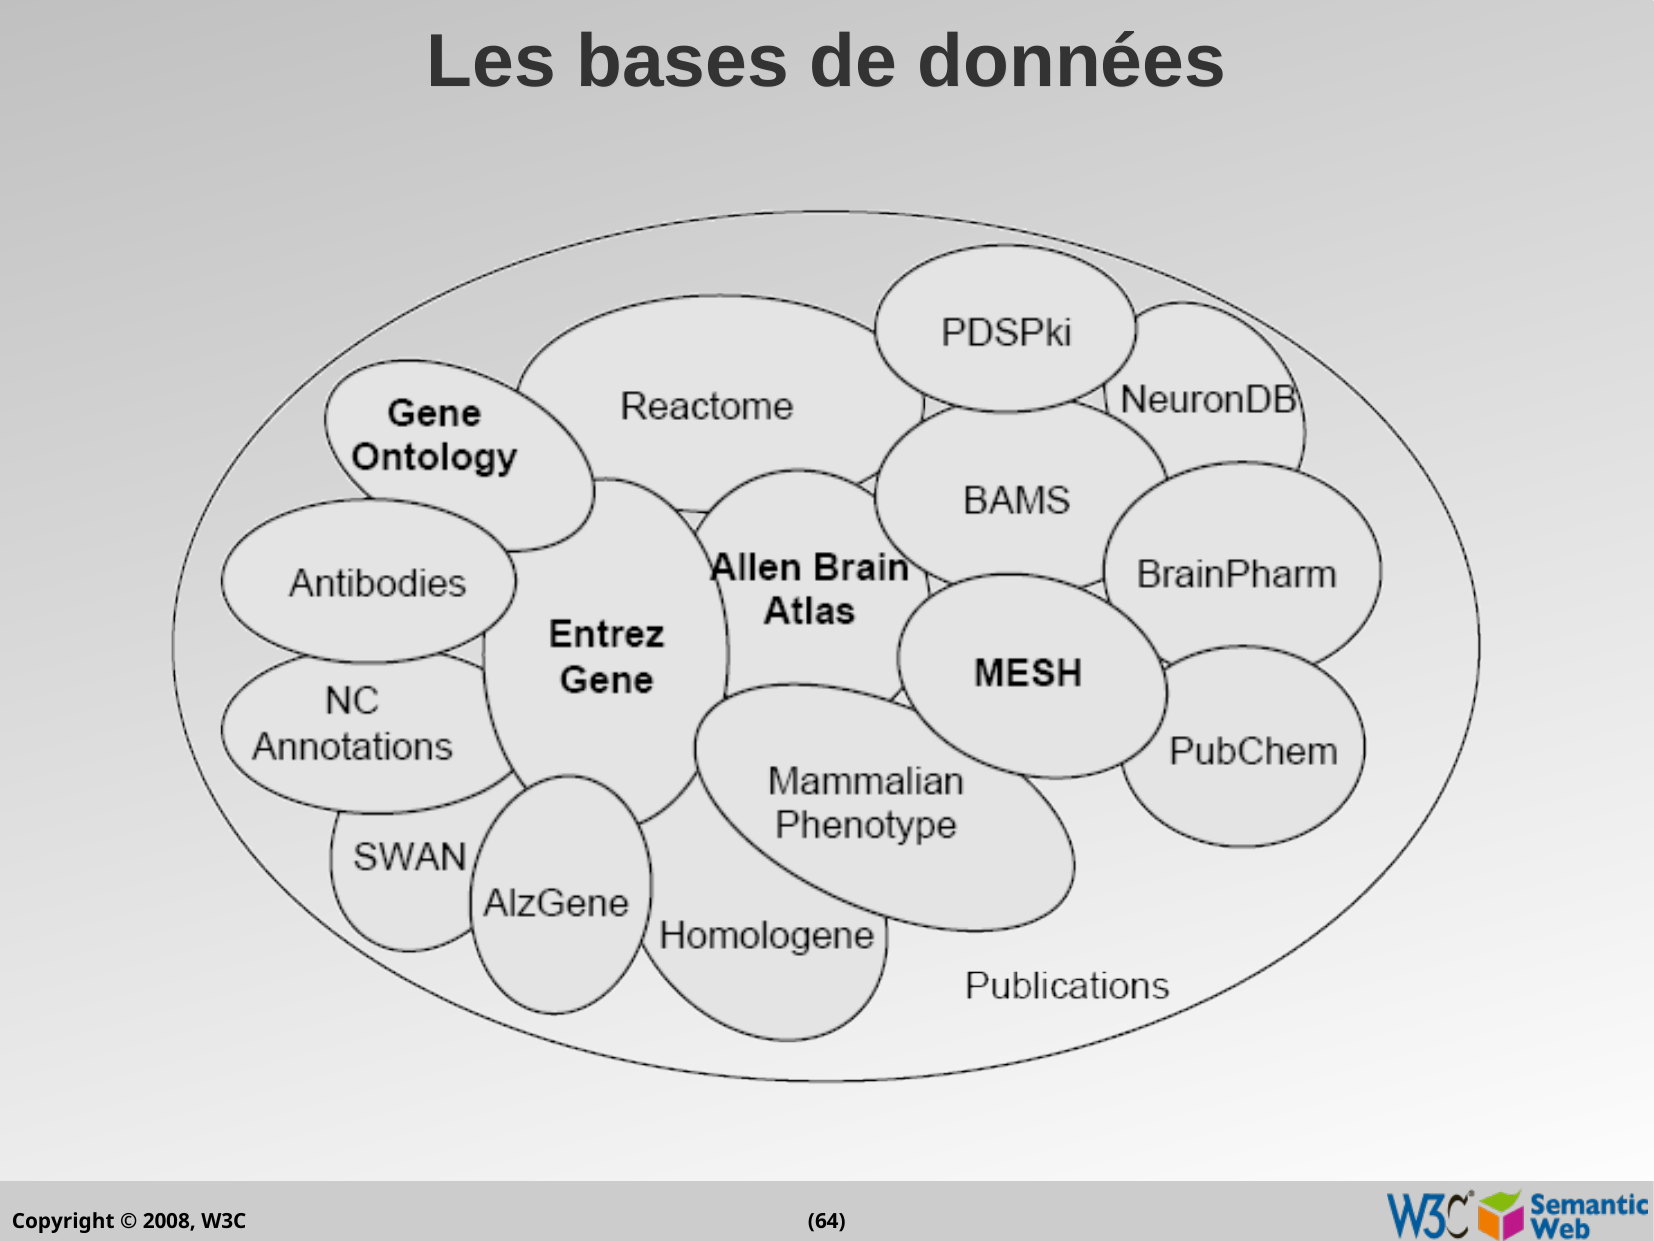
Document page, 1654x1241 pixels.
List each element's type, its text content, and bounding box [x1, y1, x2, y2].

title Les bases de données [0, 0, 1654, 119]
picture [1387, 1187, 1648, 1241]
picture [147, 206, 1501, 1087]
